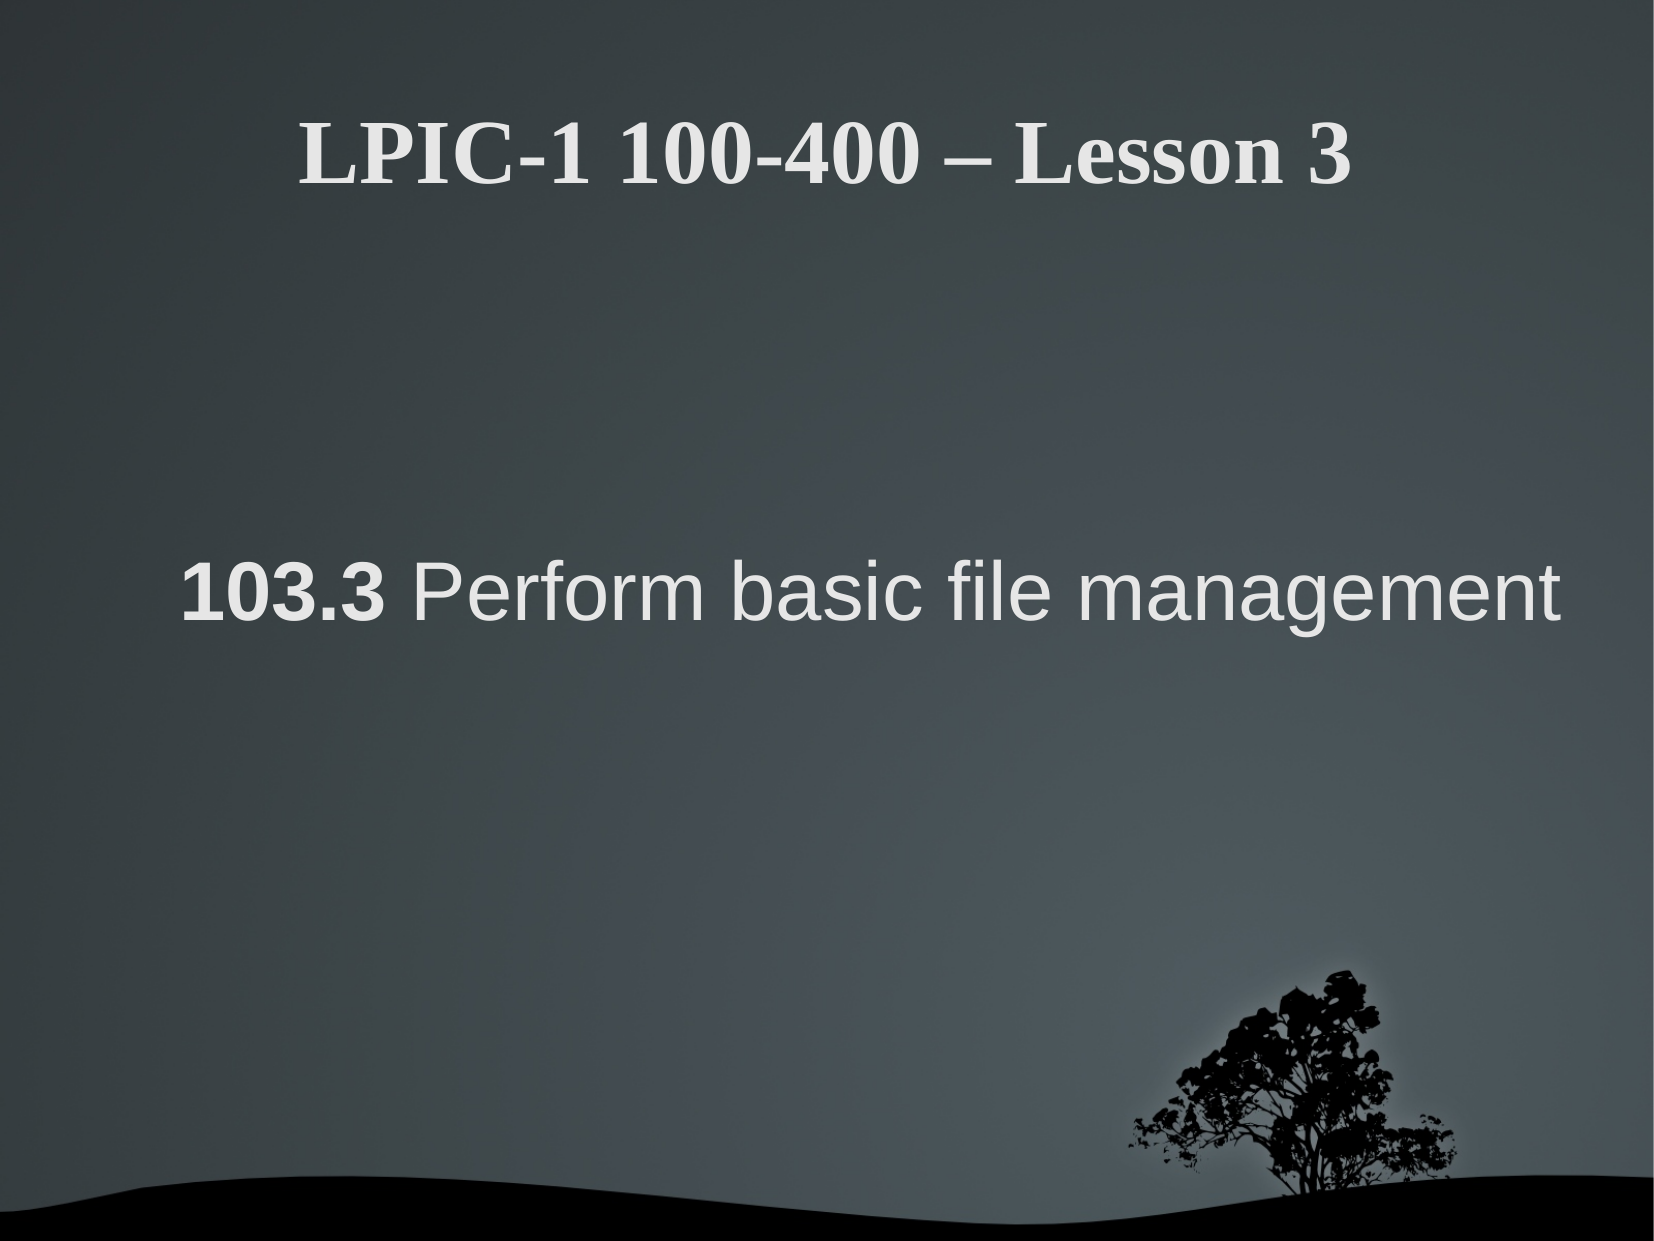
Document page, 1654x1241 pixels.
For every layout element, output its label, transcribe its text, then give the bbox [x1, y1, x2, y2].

title LPIC-1 100-400 – Lesson 3 [82, 49, 1571, 257]
list 103.3 Perform basic file management [82, 290, 1571, 1109]
picture [0, 0, 1654, 1241]
